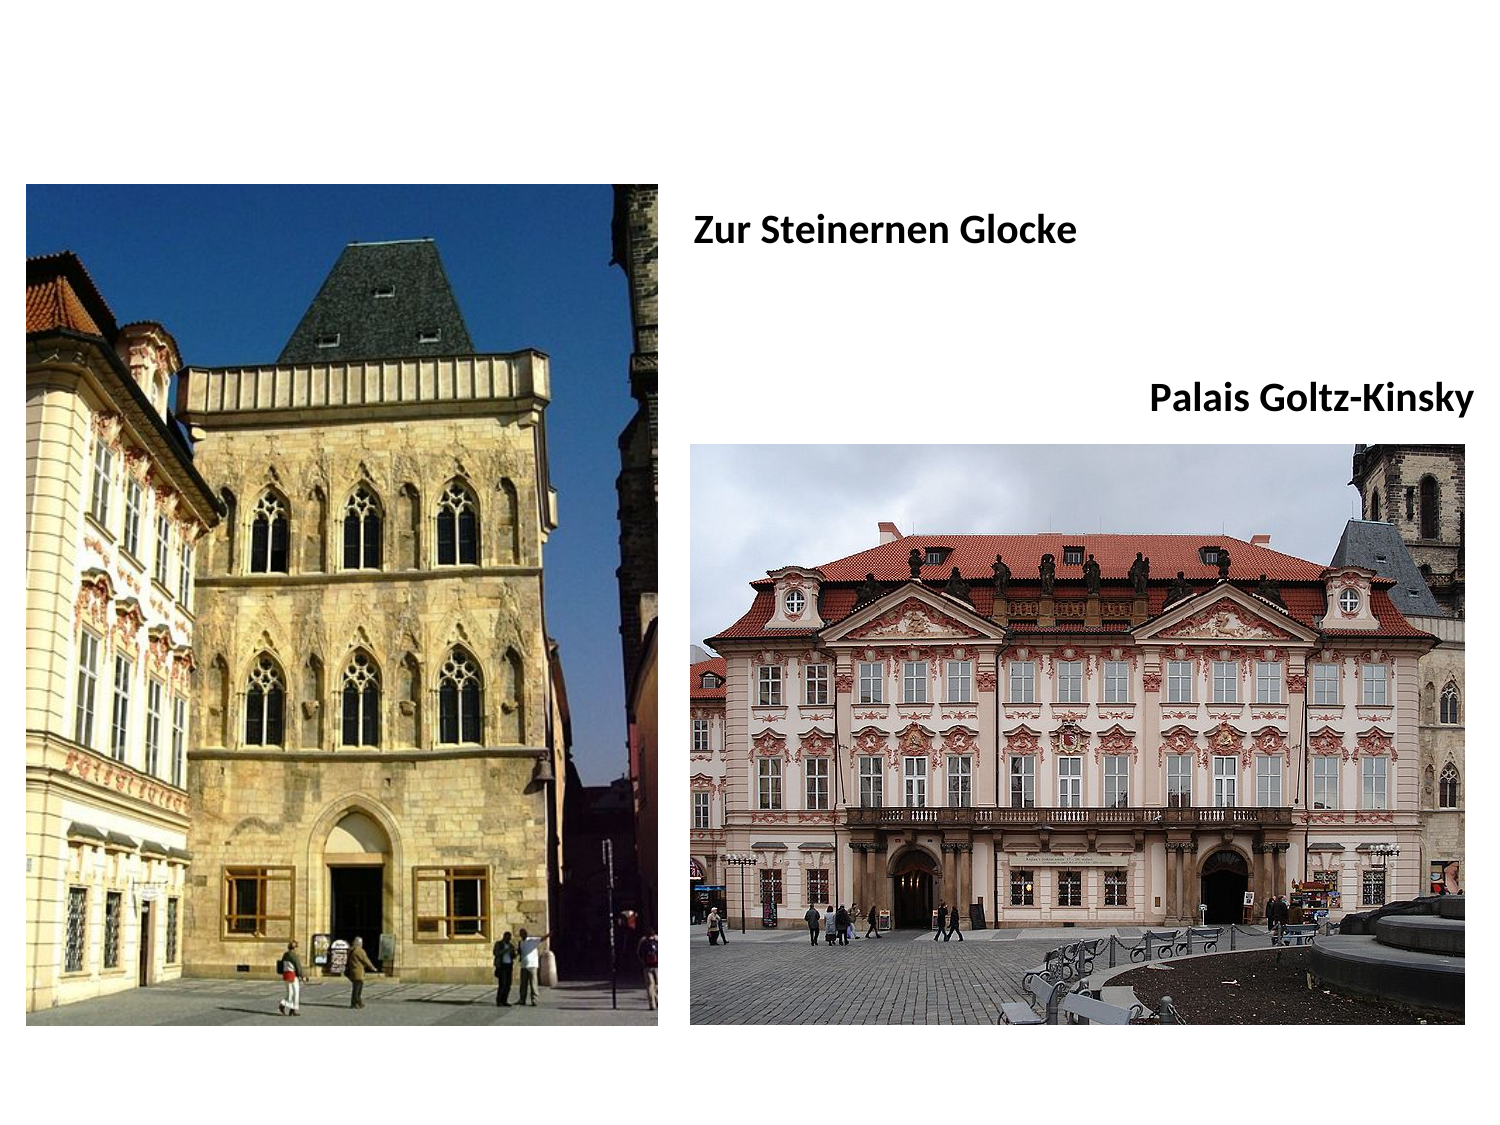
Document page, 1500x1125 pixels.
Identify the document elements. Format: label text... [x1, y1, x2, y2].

picture [26, 184, 658, 1026]
picture [690, 444, 1465, 1025]
text_box Palais Goltz-Kinsky [1134, 361, 1500, 428]
text_box Zur Steinernen Glocke [679, 193, 1093, 260]
